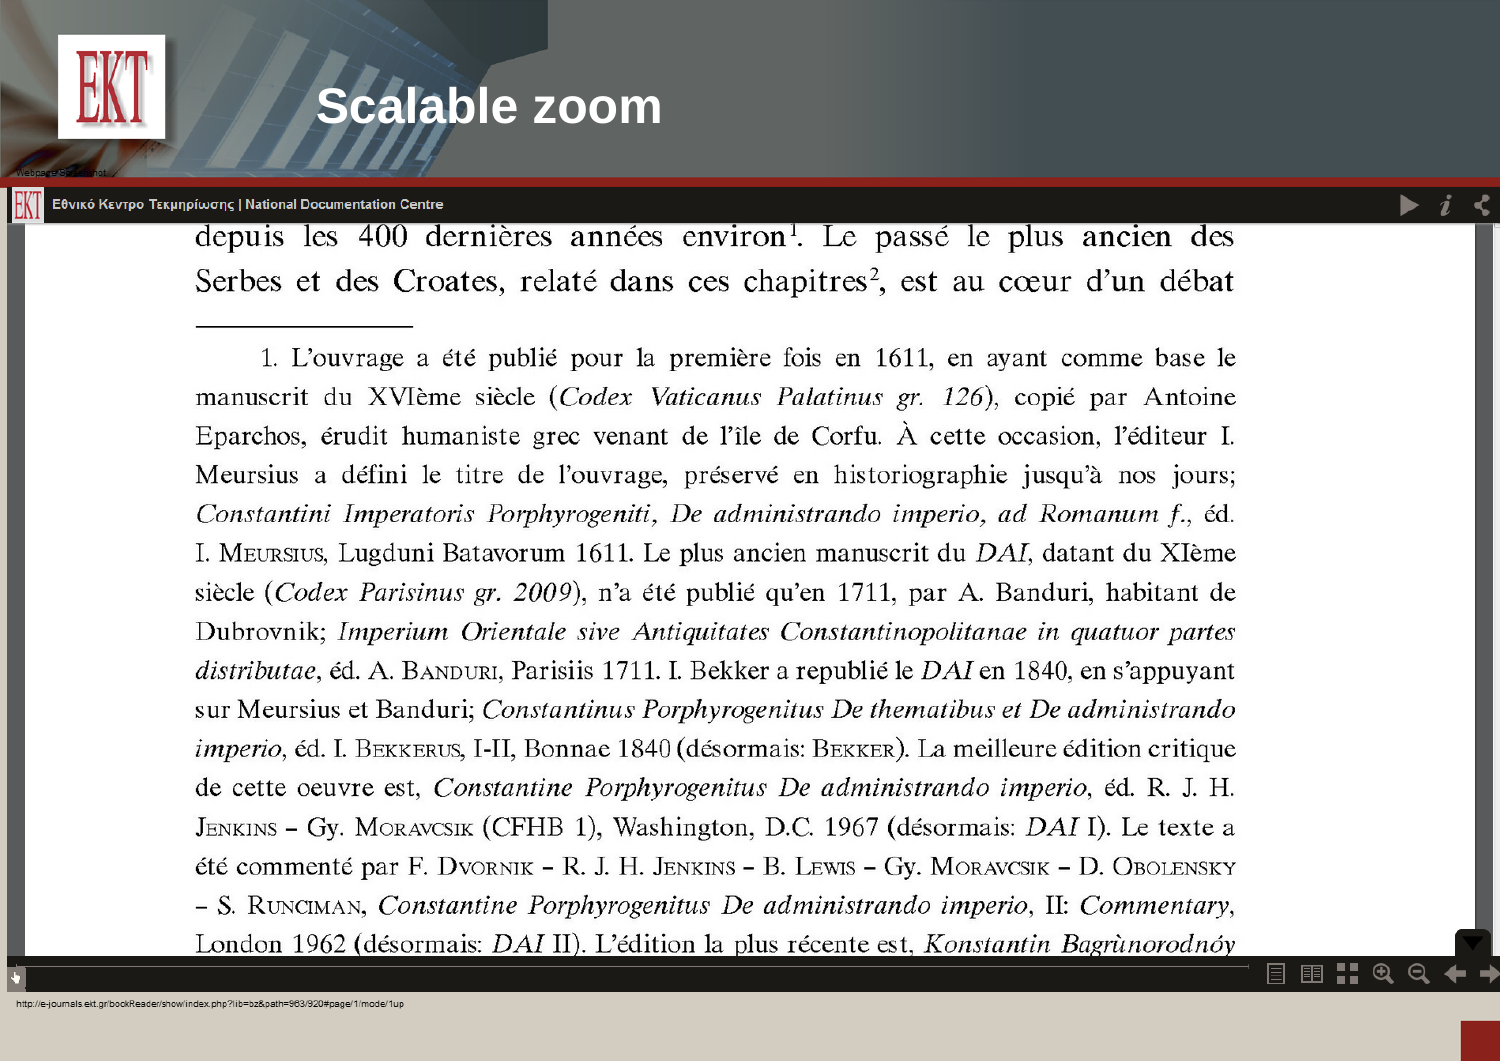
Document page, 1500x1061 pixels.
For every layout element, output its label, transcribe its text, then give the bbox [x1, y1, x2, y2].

title Scalable zoom [301, 42, 1426, 165]
picture [0, 0, 1500, 1061]
